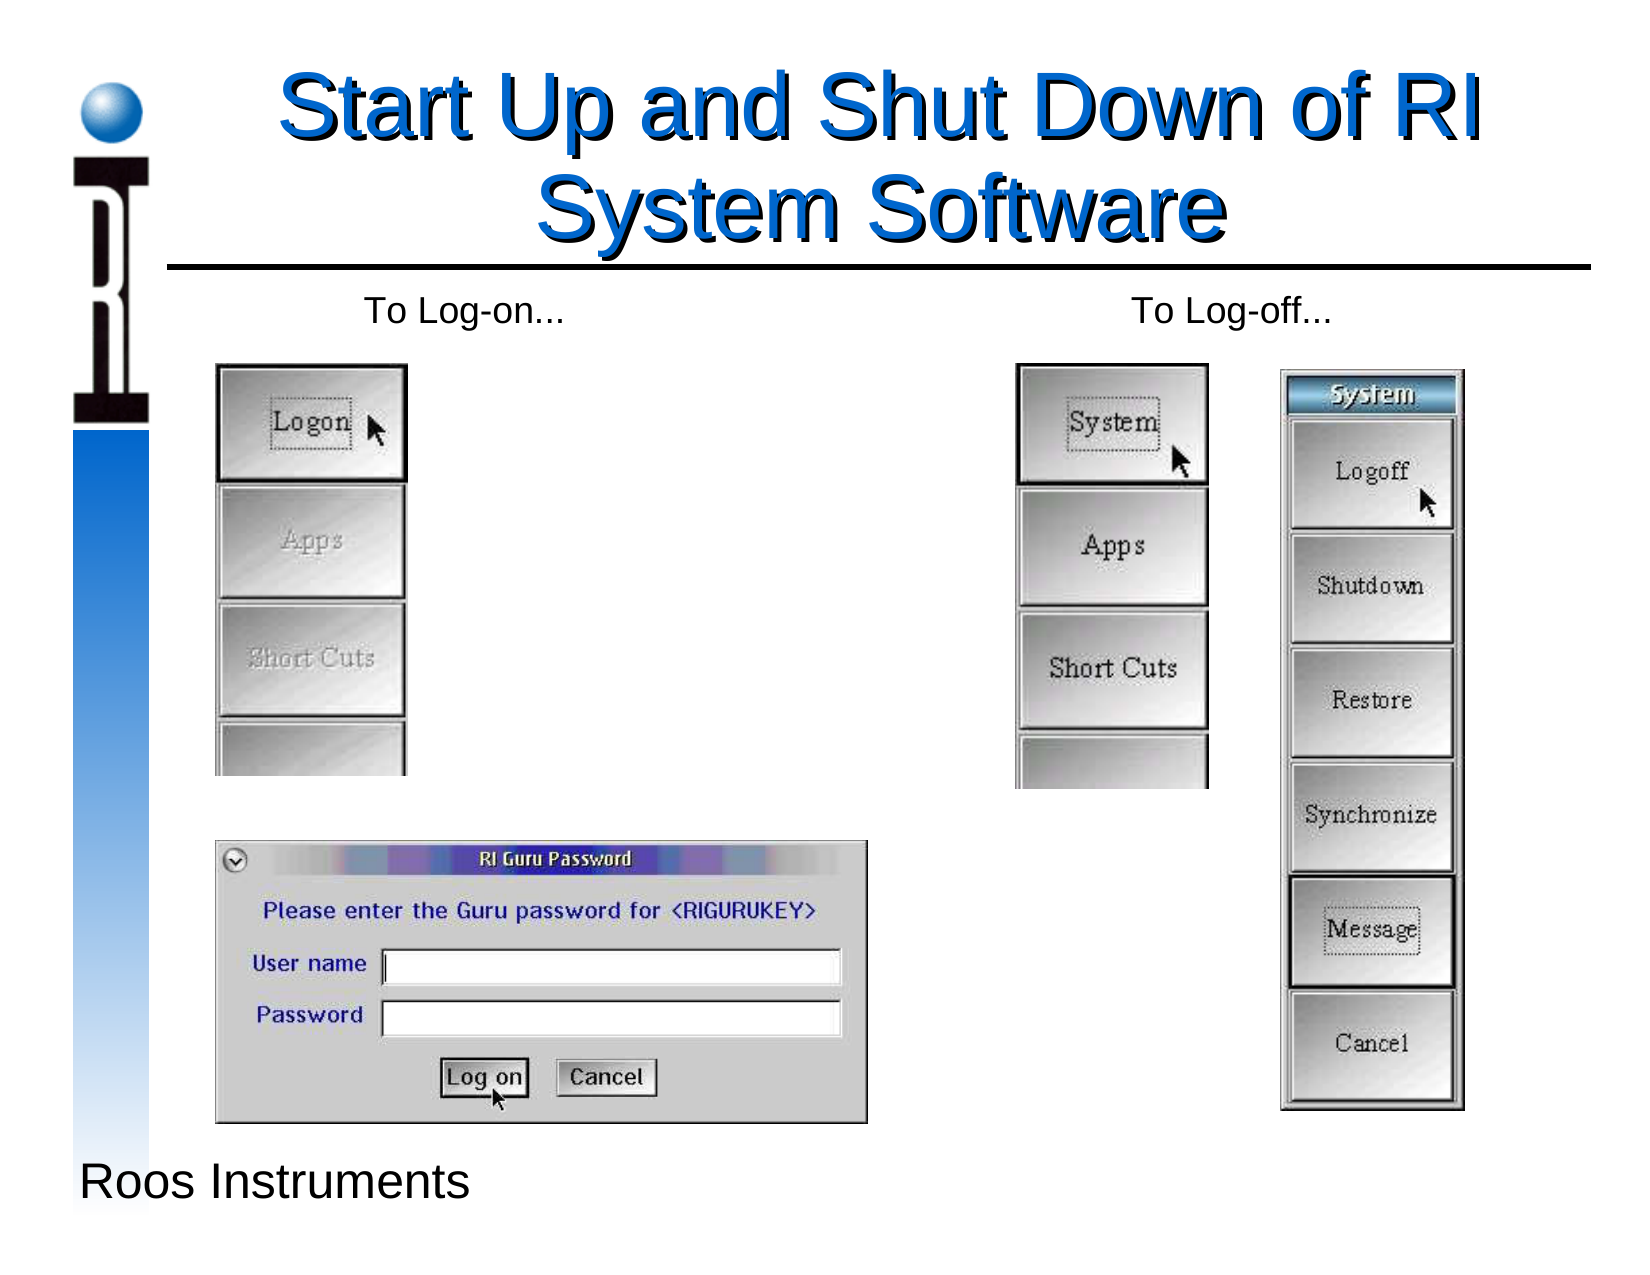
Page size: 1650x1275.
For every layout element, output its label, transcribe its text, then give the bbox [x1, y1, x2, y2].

picture [1015, 363, 1209, 790]
title Start Up and Shut Down of RI System Software [171, 53, 1591, 259]
text_box To Log-off... [1116, 281, 1349, 345]
text_box To Log-on... [348, 281, 581, 345]
picture [69, 78, 154, 430]
picture [215, 840, 868, 1124]
picture [1280, 369, 1465, 1111]
picture [215, 363, 408, 776]
